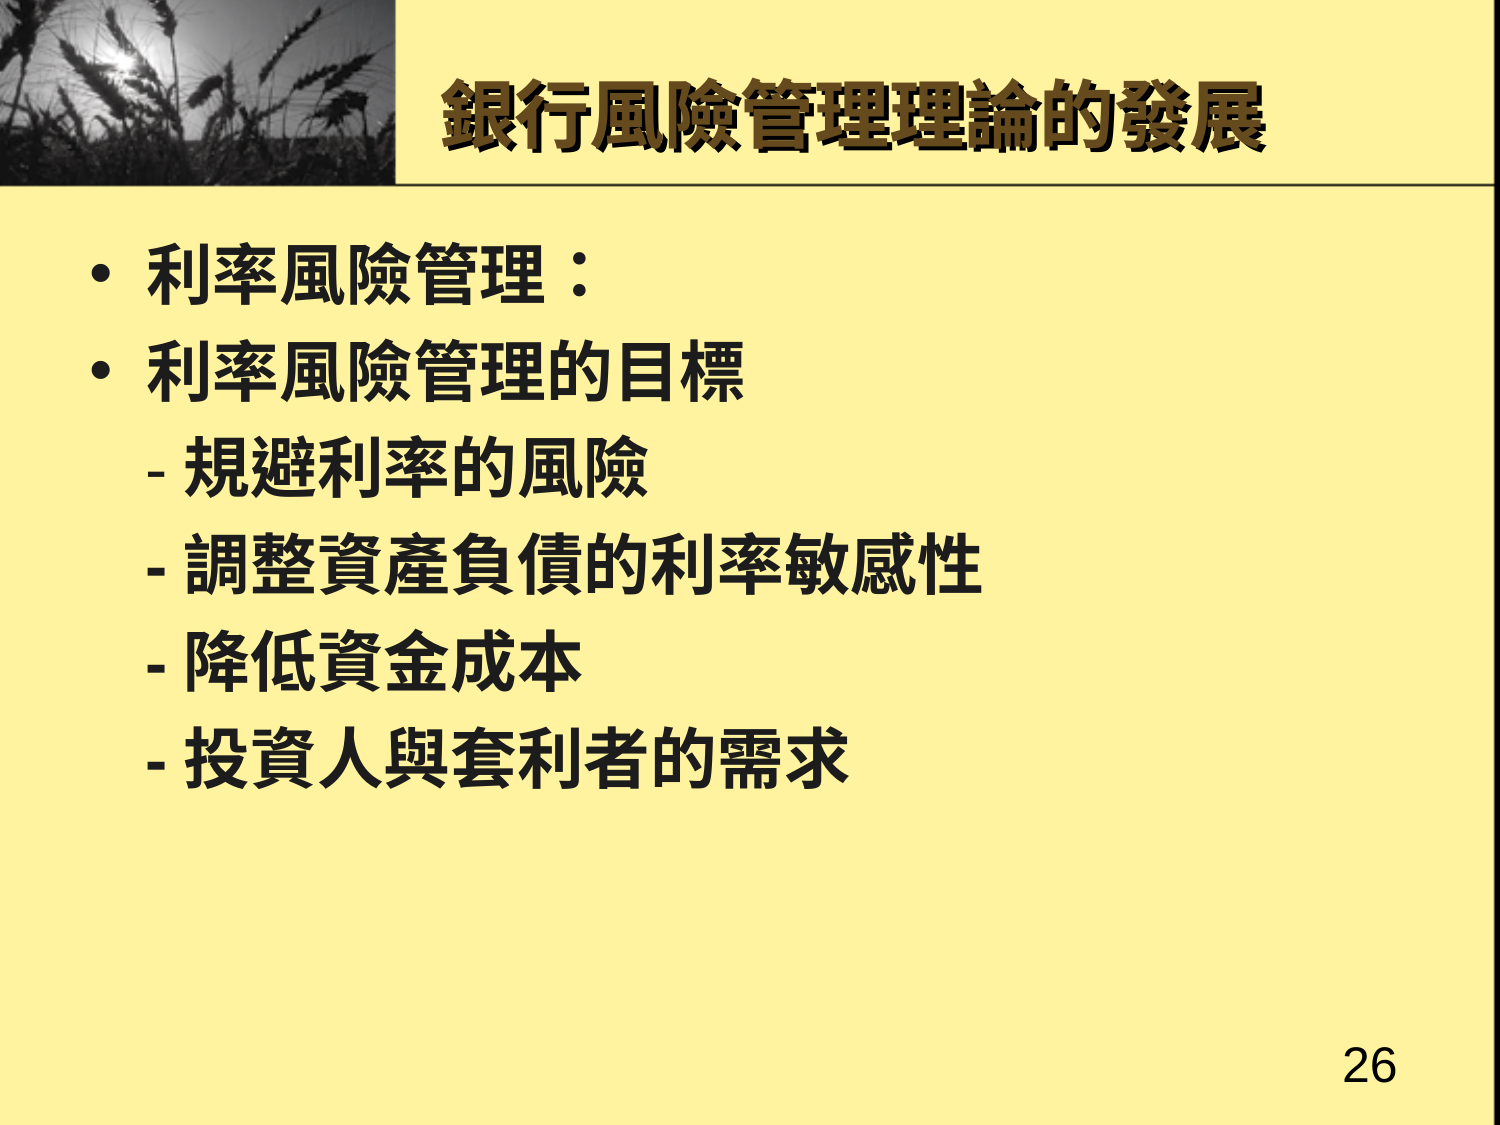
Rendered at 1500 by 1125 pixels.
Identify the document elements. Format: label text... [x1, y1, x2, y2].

picture [0, 0, 1500, 1125]
title 銀行風險管理理論的發展 [424, 14, 1413, 211]
list 利率風險管理： 利率風險管理的目標 -規避利率的風險 -調整資產負債的利率敏感性 -降低資金成本 -投資人與套利者的需求 [75, 224, 1413, 976]
